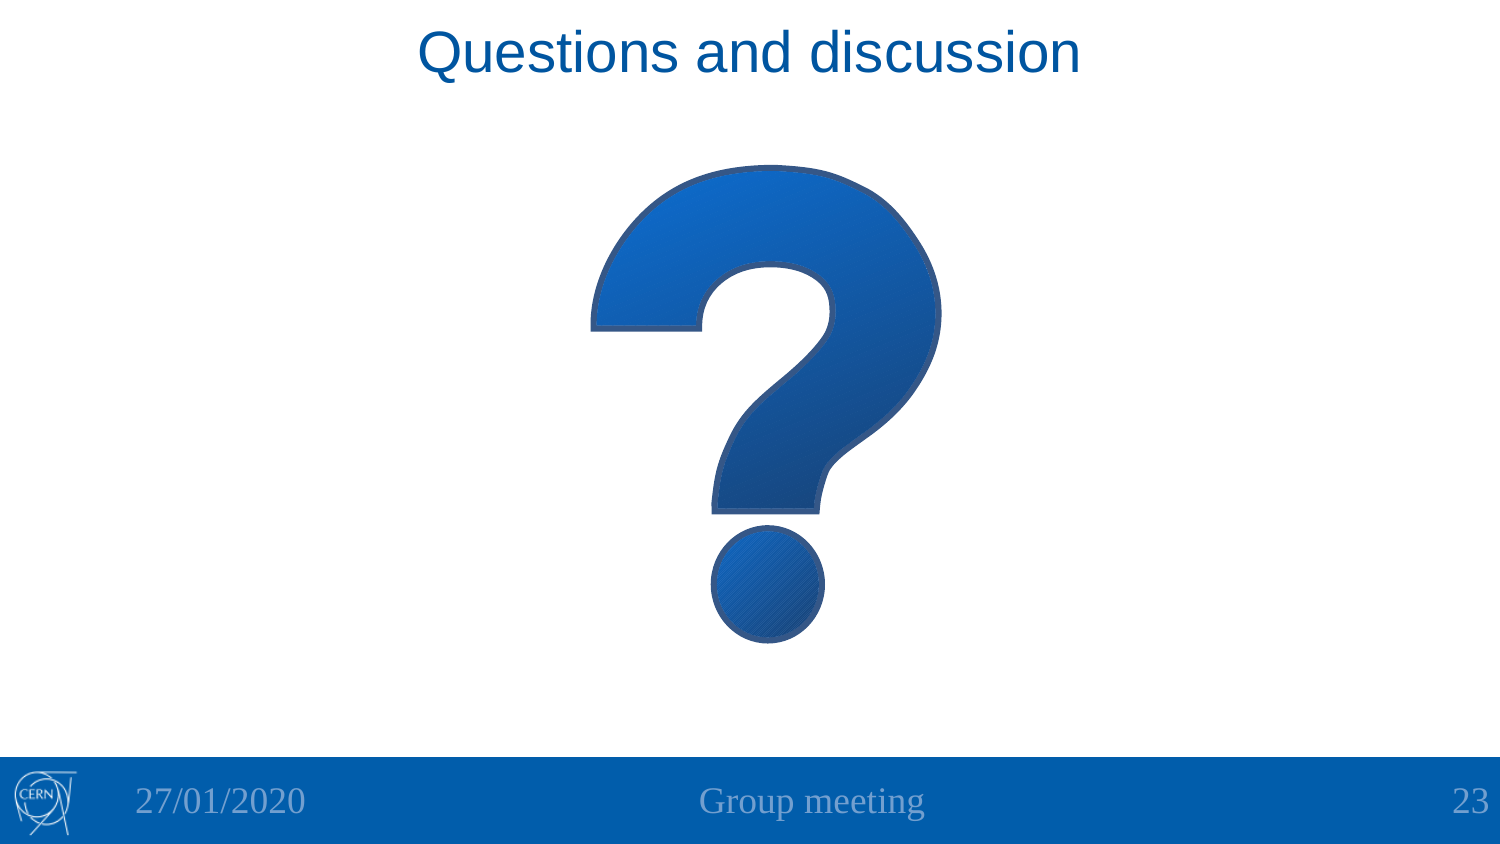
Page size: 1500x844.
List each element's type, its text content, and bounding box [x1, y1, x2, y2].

picture [450, 75, 1111, 736]
title Questions and discussion [0, 0, 1500, 106]
